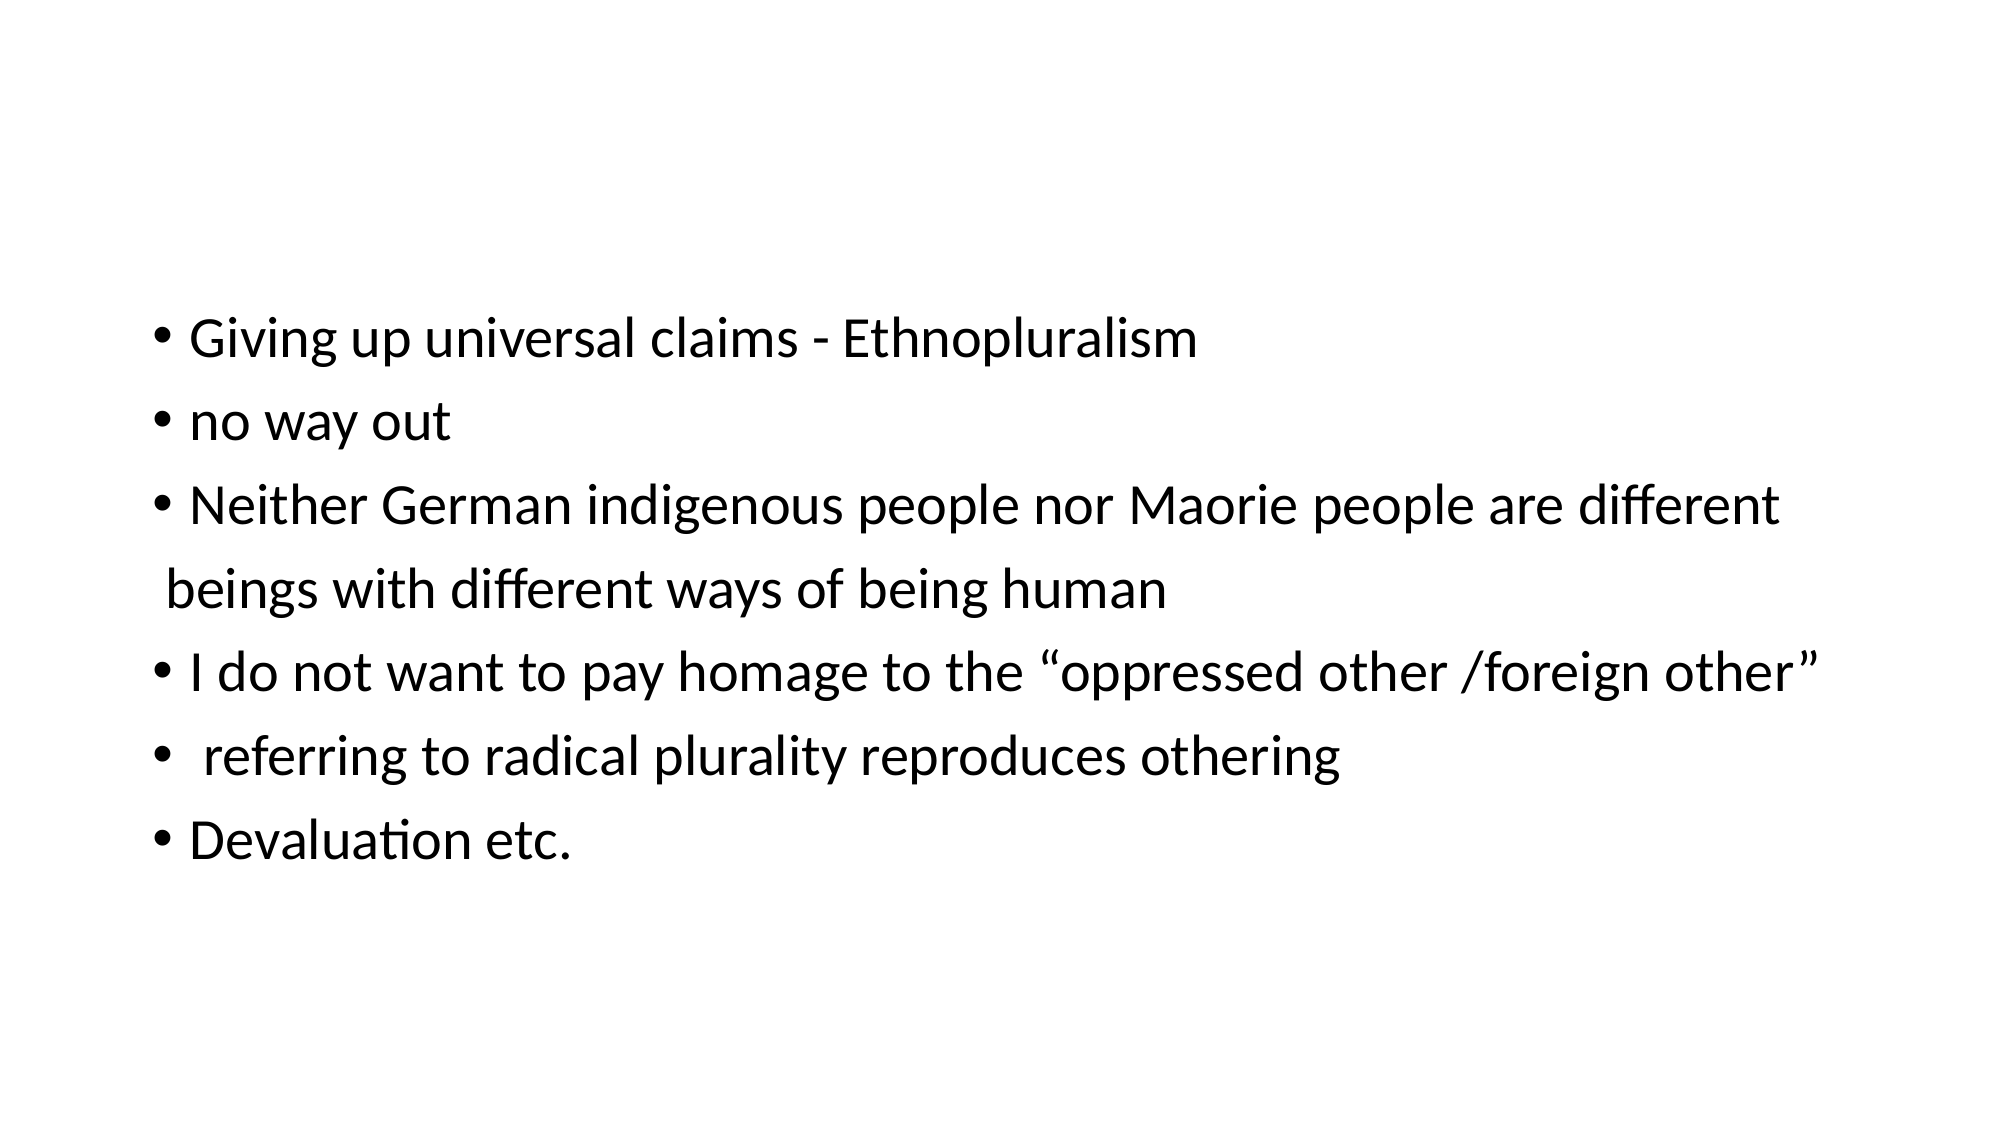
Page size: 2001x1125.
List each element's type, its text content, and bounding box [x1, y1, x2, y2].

list Giving up universal claims - Ethnopluralism no way out Neither German indigenous people nor Maorie people are different beings with different ways of being human I do not want to pay homage to the “oppressed other /foreign other” referring to radical plurality reproduces othering Devaluation etc. [137, 299, 1863, 1014]
